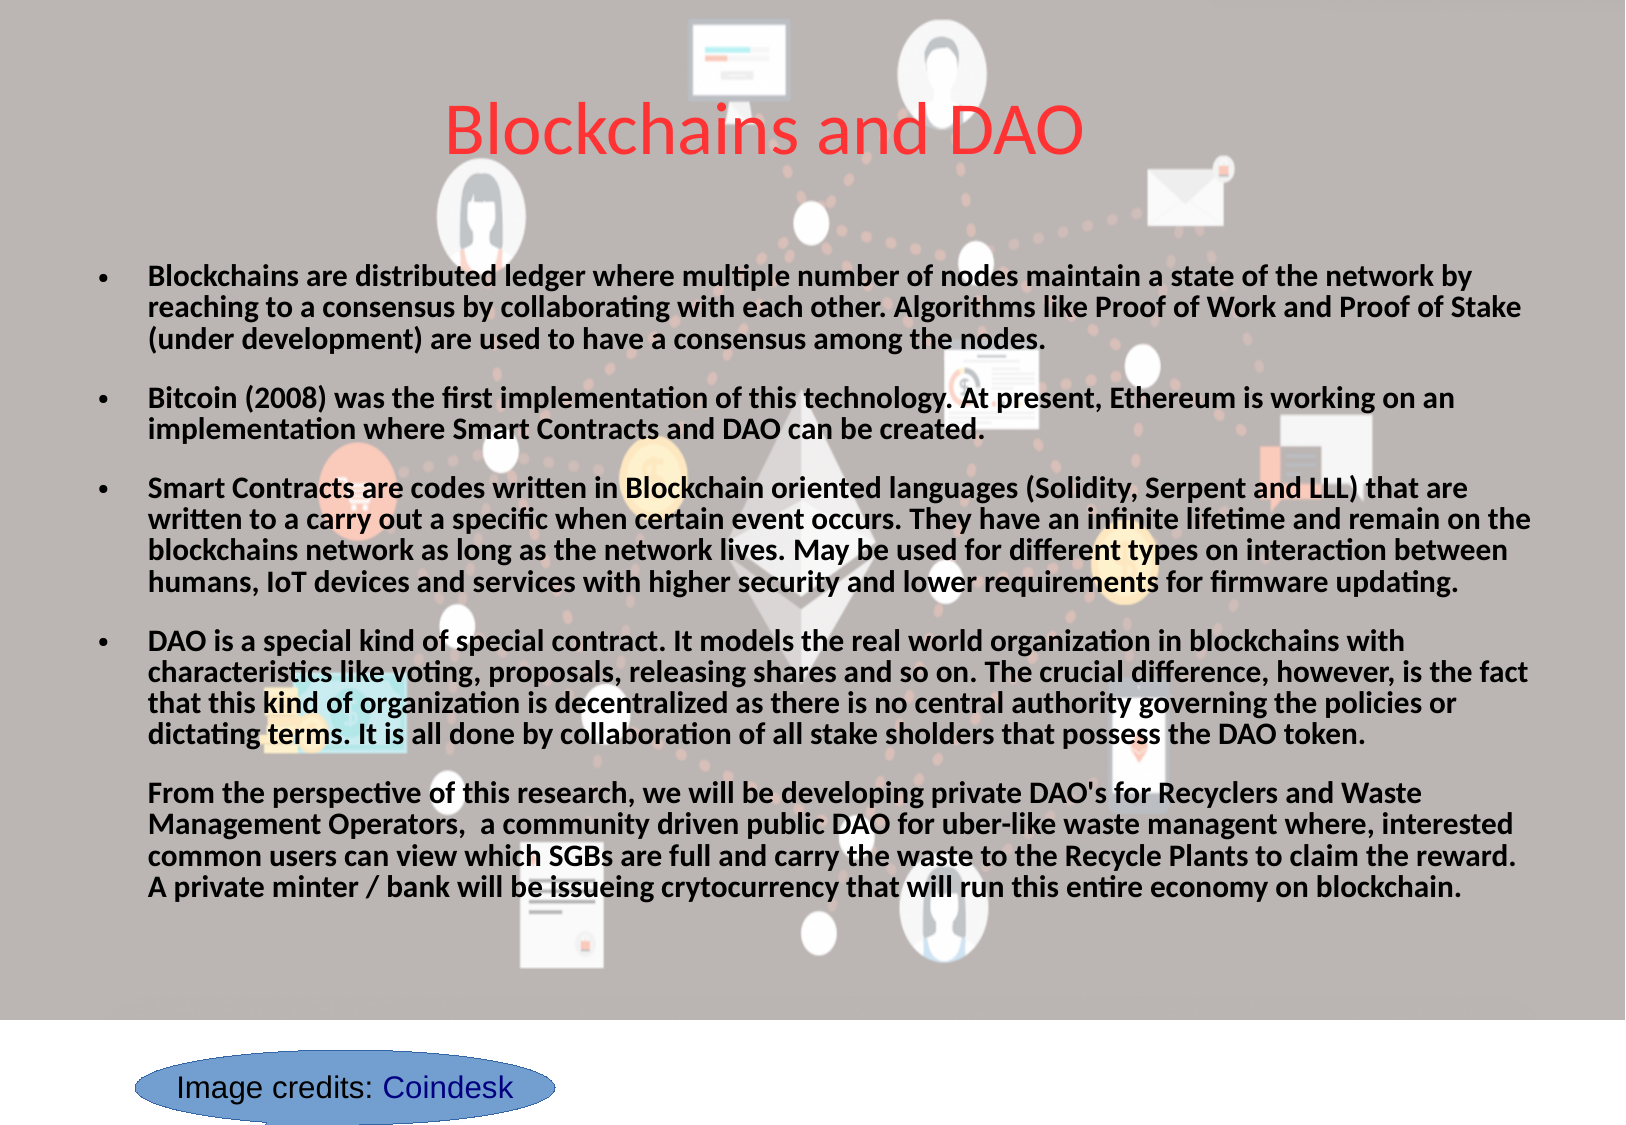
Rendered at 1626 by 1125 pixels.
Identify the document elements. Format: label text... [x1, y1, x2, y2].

list Blockchains are distributed ledger where multiple number of nodes maintain a state of the network by reaching to a consensus by collaborating with each other. Algorithms like Proof of Work and Proof of Stake (under development) are used to have a consensus among the nodes. Bitcoin (2008) was the first implementation of this technology. At present, Ethereum is working on an implementation where Smart Contracts and DAO can be created. Smart Contracts are codes written in Blockchain oriented languages (Solidity, Serpent and LLL) that are written to a carry out a specific when certain event occurs. They have an infinite lifetime and remain on the blockchains network as long as the network lives. May be used for different types on interaction between humans, IoT devices and services with higher security and lower requirements for firmware updating. DAO is a special kind of special contract. It models the real world organization in blockchains with characteristics like voting, proposals, releasing shares and so on. The crucial difference, however, is the fact that this kind of organization is decentralized as there is no central authority governing the policies or dictating terms. It is all done by collaboration of all stake sholders that possess the DAO token. From the perspective of this research, we will be developing private DAO's for Recyclers and Waste Management Operators, a community driven public DAO for uber-like waste managent where, interested common users can view which SGBs are full and carry the waste to the Recycle Plants to claim the reward. A private minter / bank will be issueing crytocurrency that will run this entire economy on blockchain. [81, 263, 1544, 916]
title Blockchains and DAO [75, 15, 1457, 257]
text_box Image credits: Coindesk [135, 1050, 556, 1125]
picture [0, 0, 1625, 1021]
